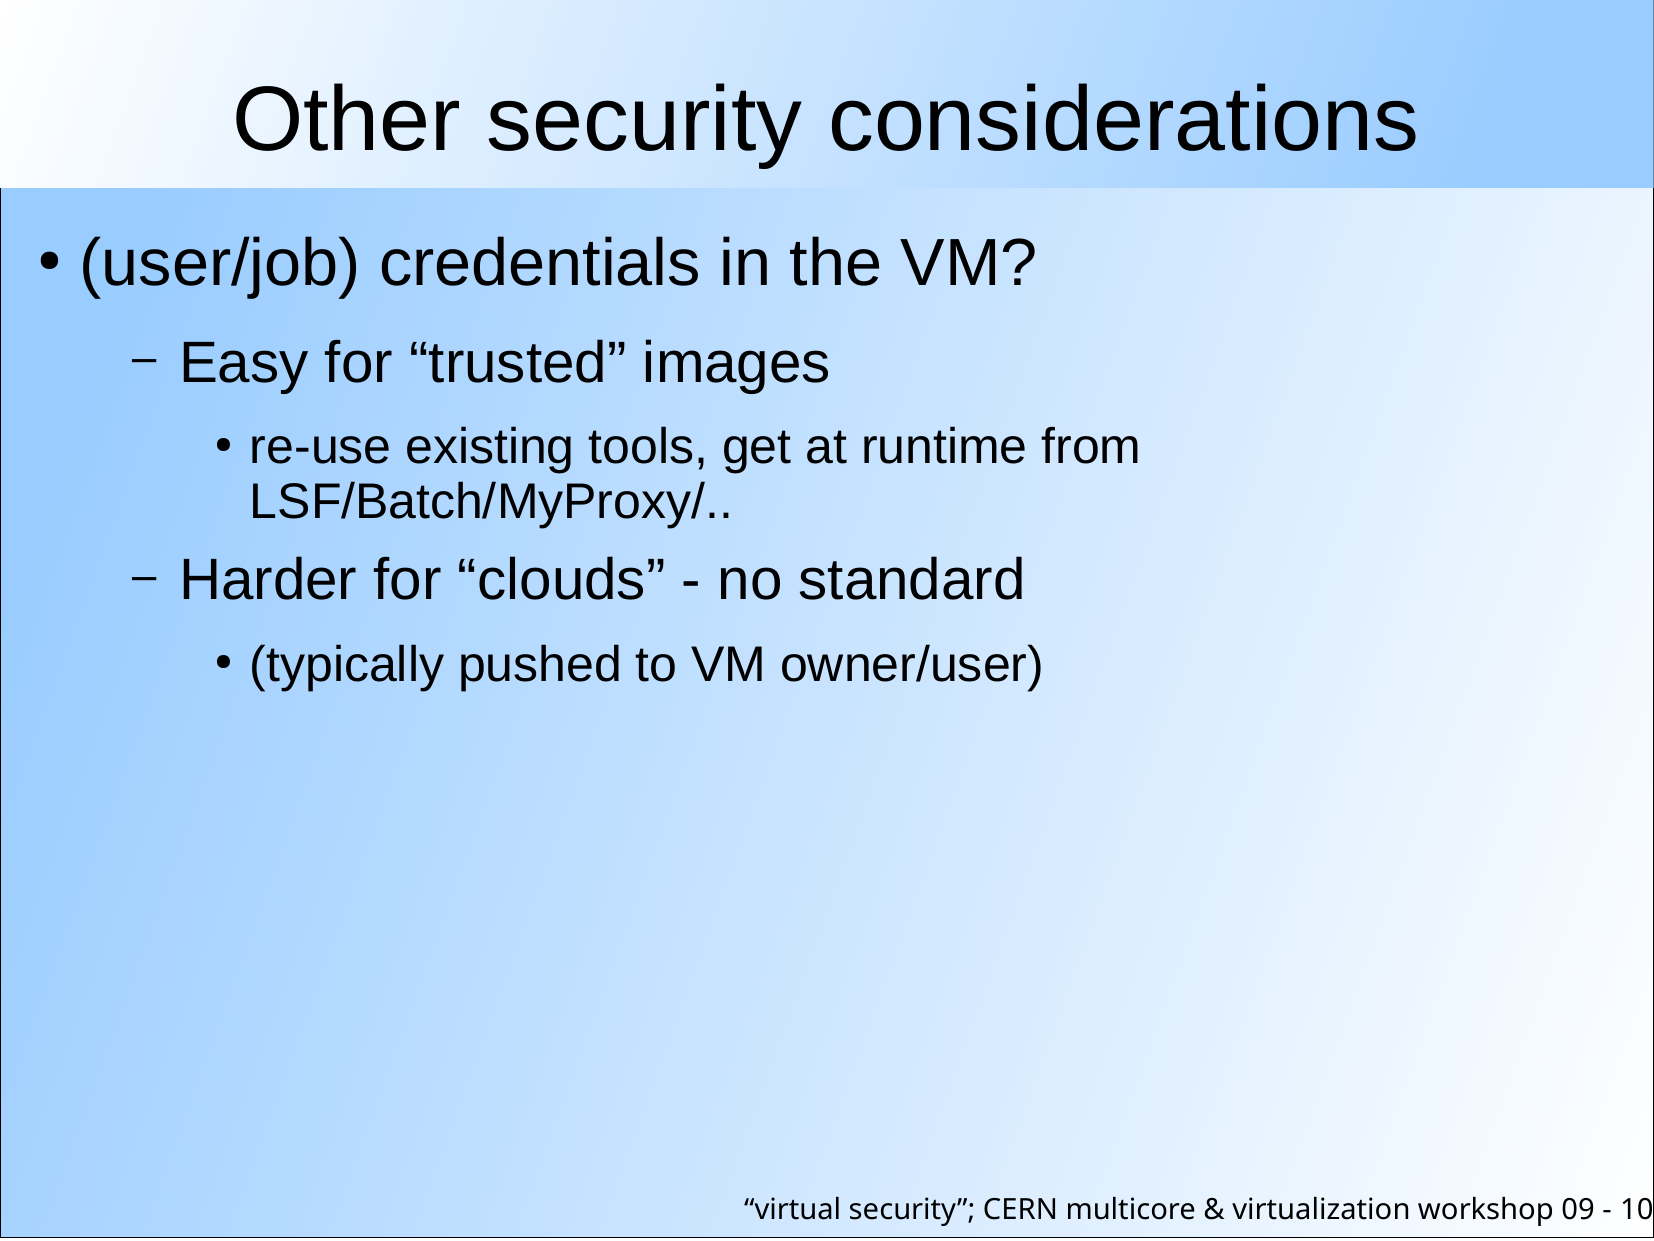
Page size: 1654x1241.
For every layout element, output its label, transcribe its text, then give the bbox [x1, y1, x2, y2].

list (user/job) credentials in the VM? Easy for “trusted” images re-use existing tools, get at runtime from LSF/Batch/MyProxy/.. Harder for “clouds” - no standard (typically pushed to VM owner/user) [37, 225, 1613, 1201]
title Other security considerations [82, 49, 1571, 188]
